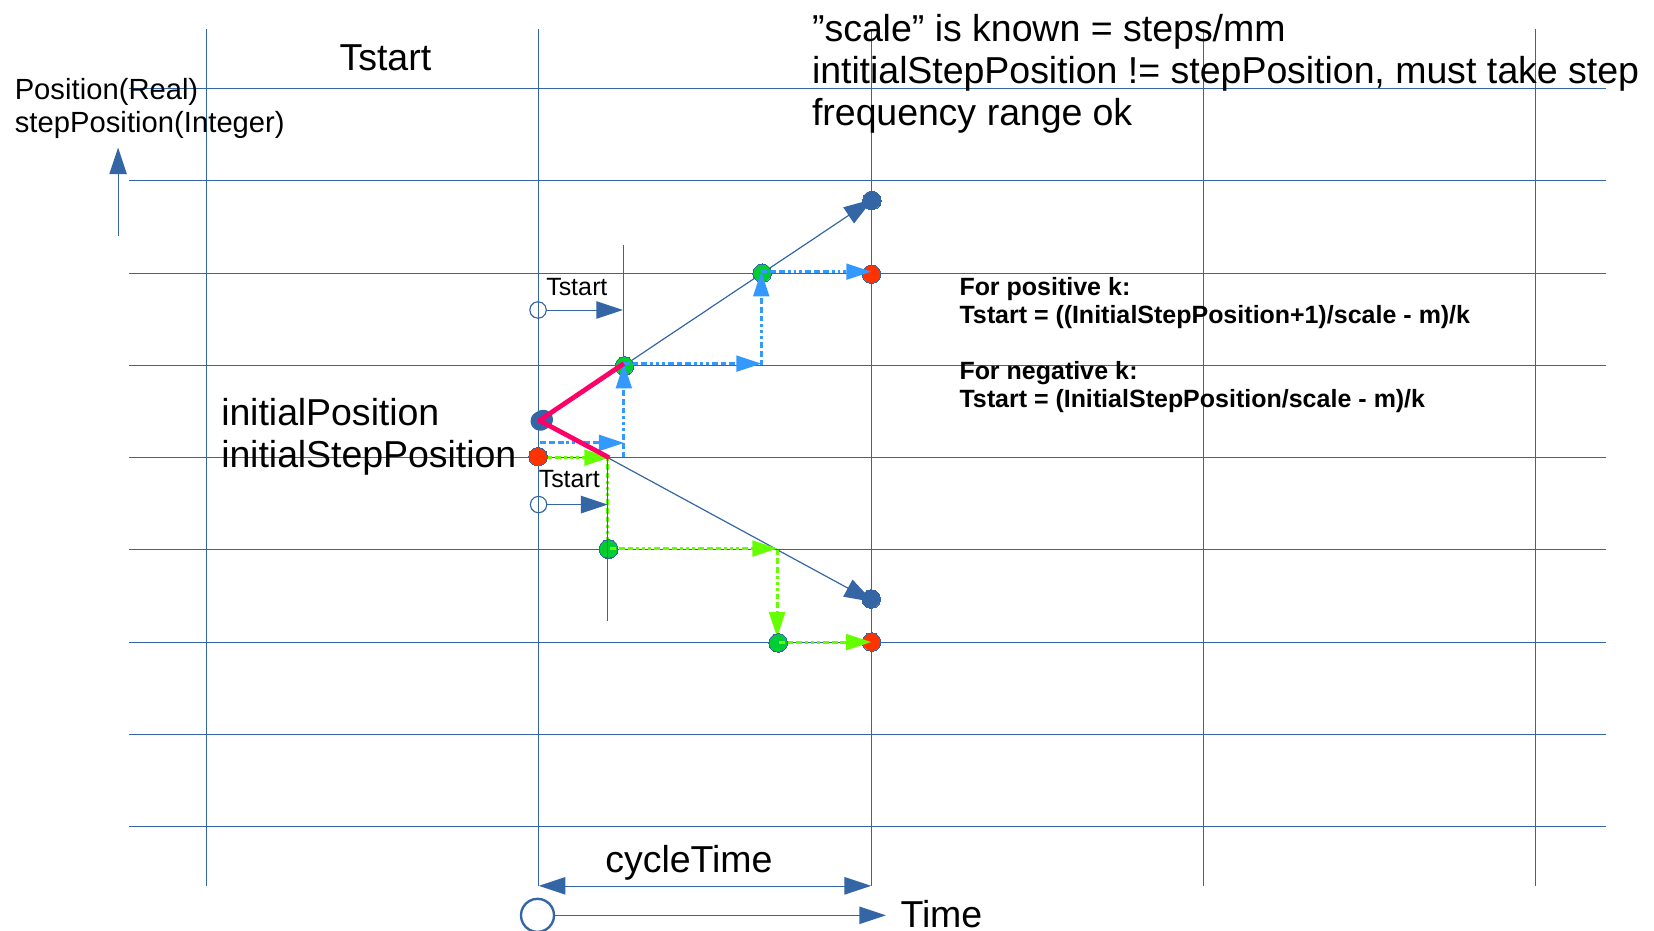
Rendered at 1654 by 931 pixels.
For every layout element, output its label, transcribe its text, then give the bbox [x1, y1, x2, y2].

text_box [752, 263, 772, 282]
text_box Tstart [324, 29, 739, 87]
text_box [862, 632, 881, 652]
text_box [861, 589, 881, 609]
text_box [608, 539, 618, 559]
text_box initialPosition initialStepPosition [206, 383, 591, 525]
text_box For positive k: Tstart = ((InitialStepPosition+1)/scale - m)/k For negative k: Tstart = (InitialStepPosition/scale - m)/k [944, 265, 1654, 505]
text_box [862, 264, 881, 284]
text_box [768, 633, 788, 653]
text_box Position(Real) stepPosition(Integer) [0, 65, 325, 207]
text_box [599, 539, 607, 559]
text_box [862, 190, 882, 210]
text_box Tstart [523, 457, 643, 517]
text_box ”scale” is known = steps/mm intitialStepPosition != stepPosition, must take step frequency range ok [797, 0, 1654, 183]
text_box cycleTime [590, 831, 827, 886]
text_box [615, 356, 634, 375]
text_box Time [885, 885, 1004, 931]
text_box Tstart [531, 265, 650, 325]
text_box initialPosition initialStepPosition [546, 390, 591, 444]
